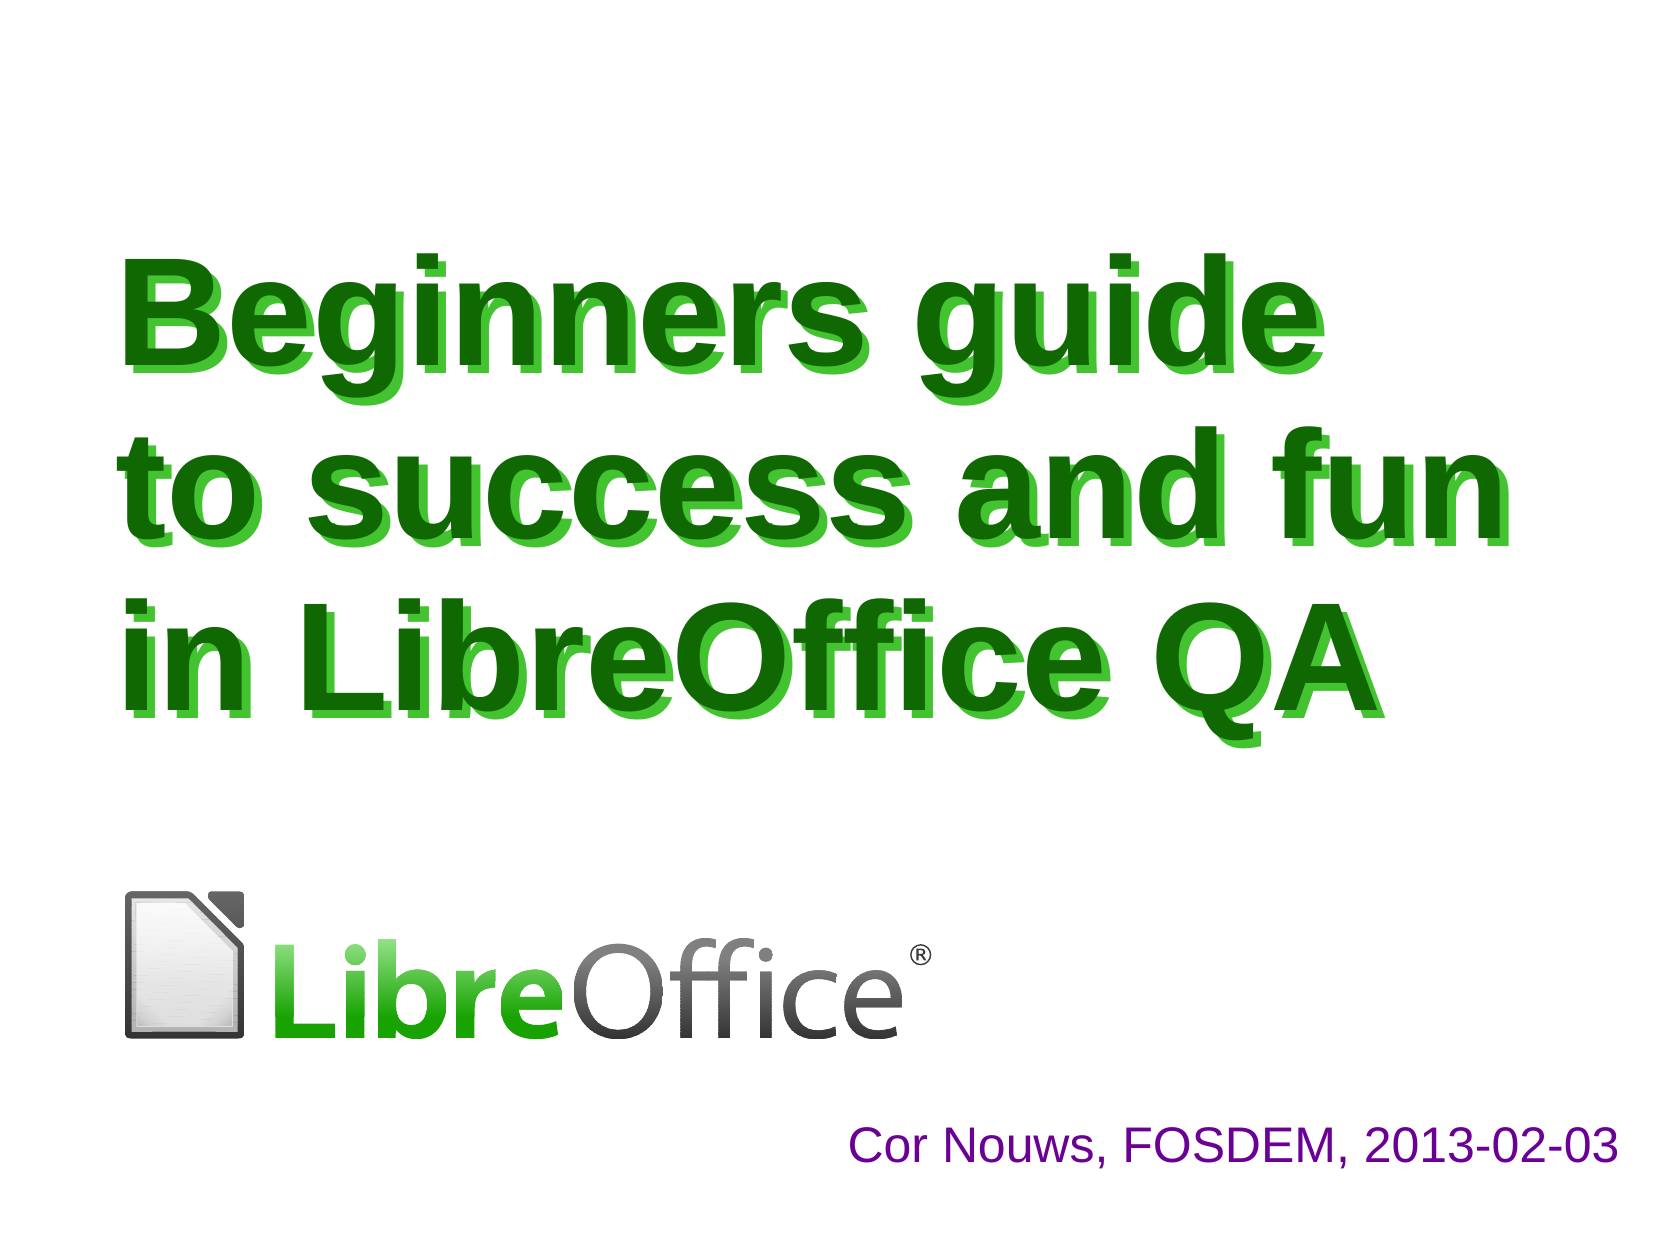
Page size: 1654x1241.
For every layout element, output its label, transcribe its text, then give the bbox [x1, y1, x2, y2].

picture [64, 831, 963, 1099]
text_box Beginners guide to success and fun in LibreOffice QA [108, 226, 1535, 759]
text_box Beginners guide to success and fun in LibreOffice QA [100, 218, 1527, 751]
text_box Cor Nouws, FOSDEM, 2013-02-03 [832, 1110, 1635, 1181]
